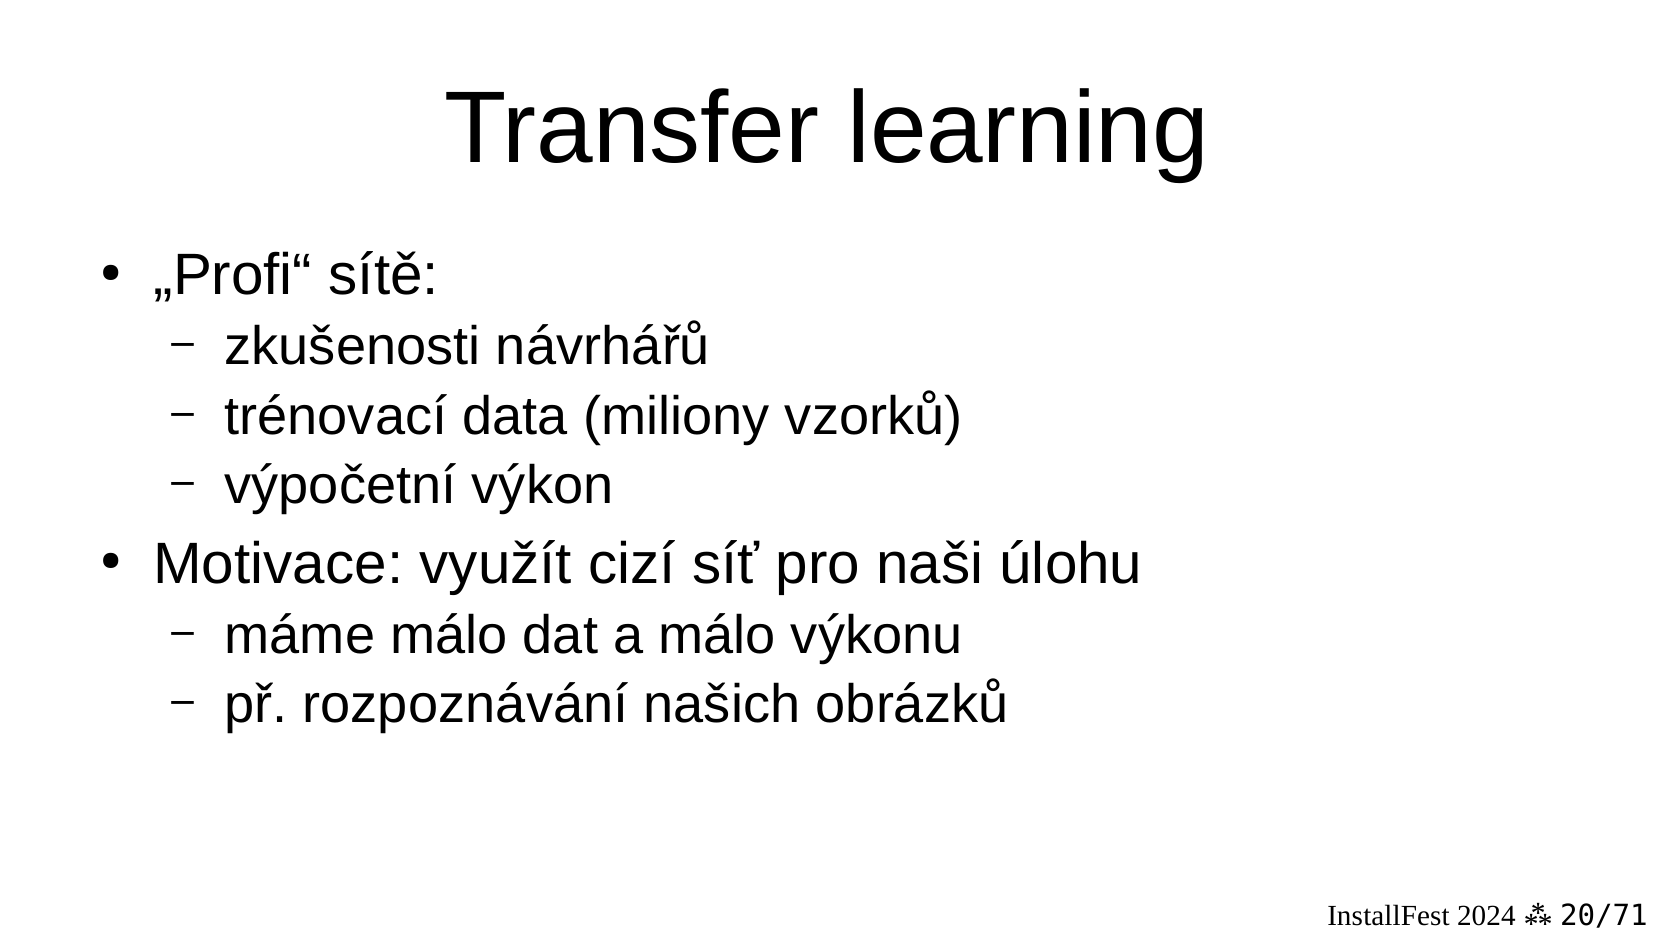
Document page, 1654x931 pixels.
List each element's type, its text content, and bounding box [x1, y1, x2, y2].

title Transfer learning [82, 41, 1571, 214]
list „Profi“ sítě: zkušenosti návrhářů trénovací data (miliony vzorků) výpočetní výkon Motivace: využít cizí síť pro naši úlohu máme málo dat a málo výkonu př. rozpoznávání našich obrázků [82, 241, 1571, 842]
